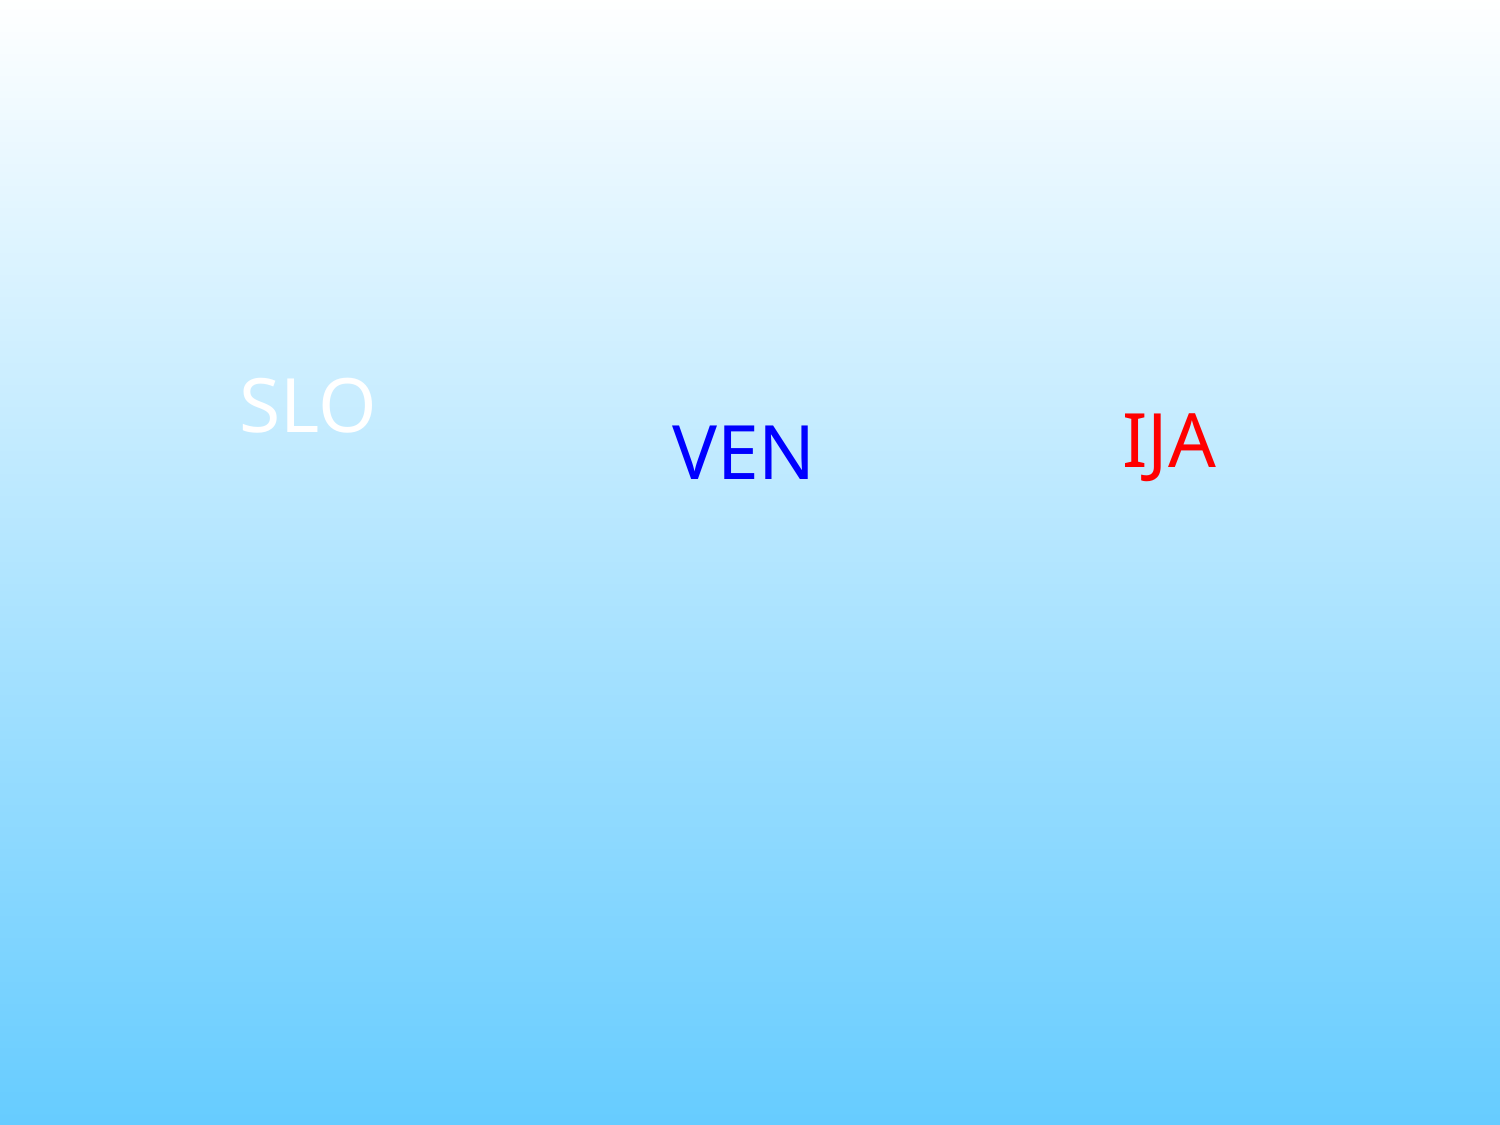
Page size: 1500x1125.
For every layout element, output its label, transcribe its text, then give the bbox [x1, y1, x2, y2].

text_box IJA [986, 385, 1353, 799]
text_box SLO [100, 350, 516, 811]
text_box VEN [537, 397, 951, 799]
